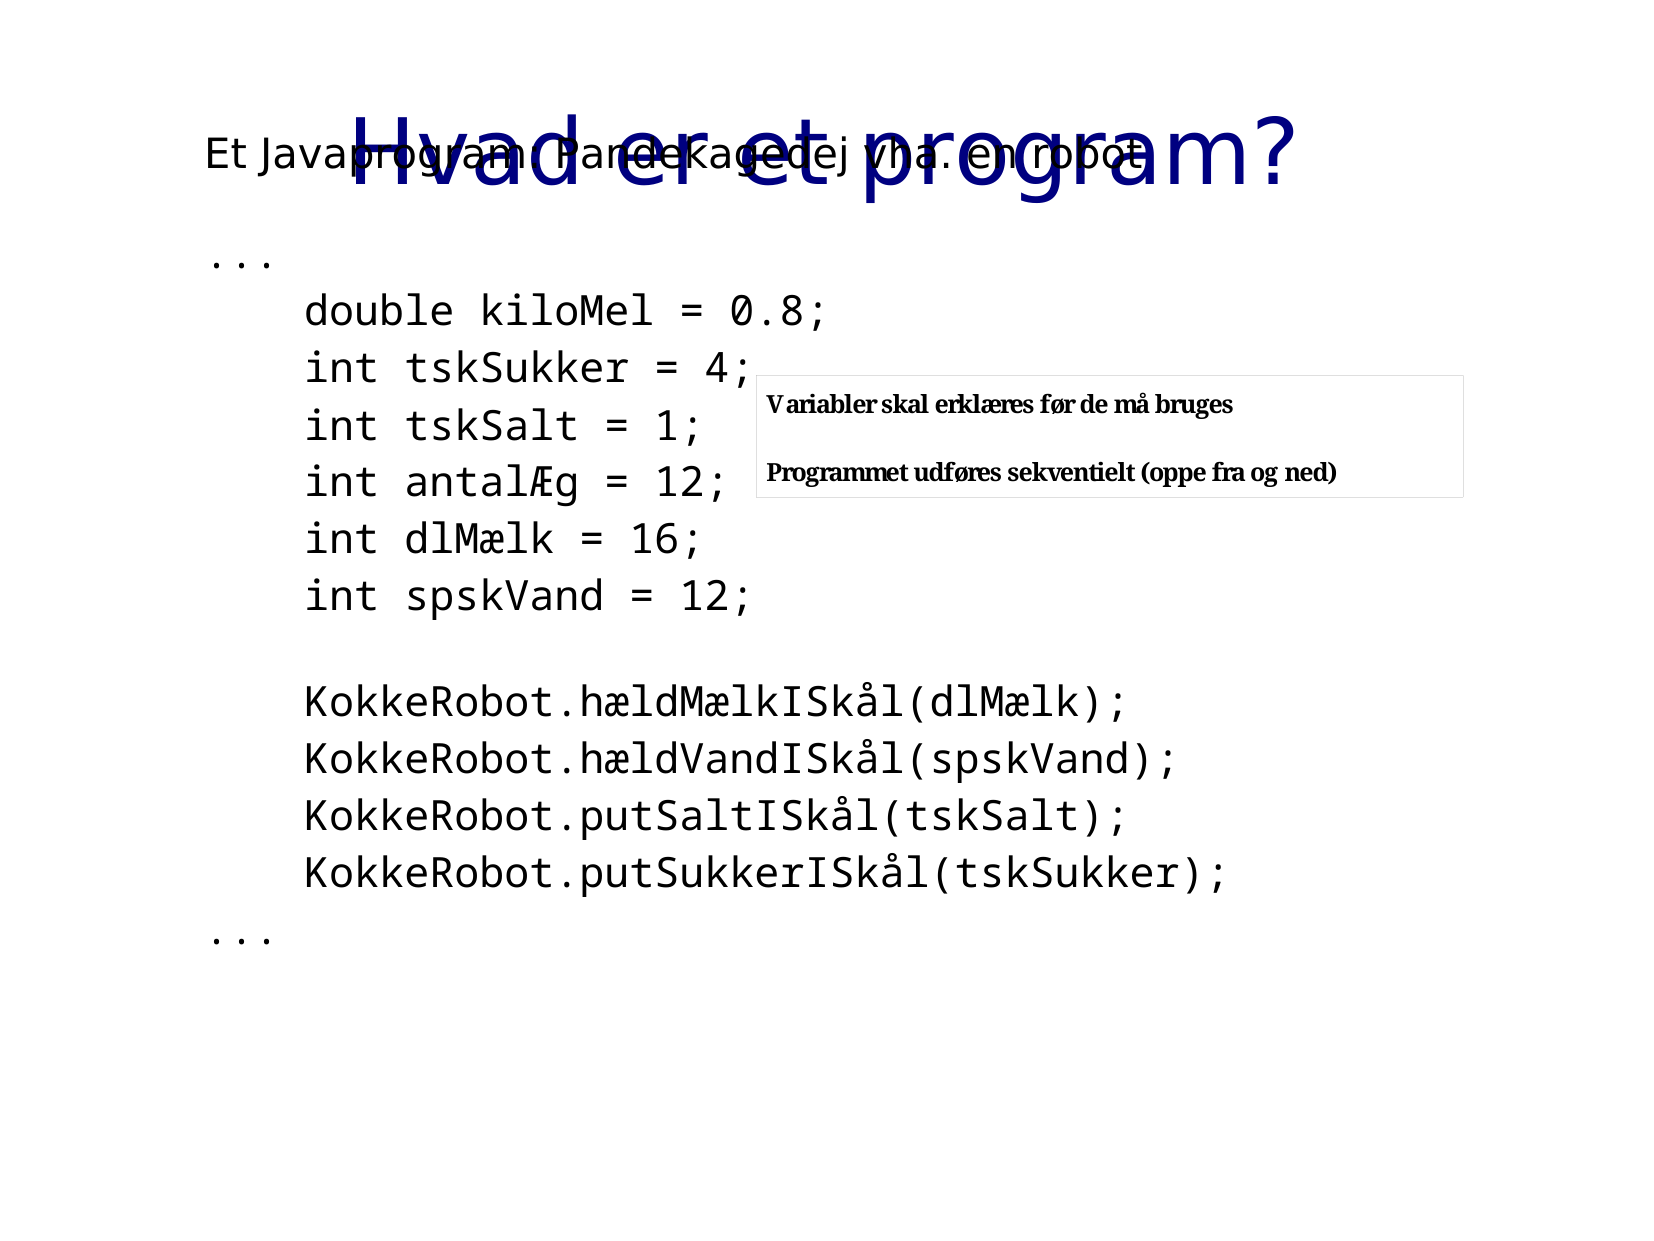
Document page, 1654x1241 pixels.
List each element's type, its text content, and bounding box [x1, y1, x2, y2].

chart [702, 338, 1518, 513]
title Hvad er et program? [30, 49, 1620, 257]
subtitle Et Javaprogram: Pandekagedej vha. en robot ... double kiloMel = 0.8; int tskSukker = 4; int tskSalt = 1; int antalÆg = 12; int dlMælk = 16; int spskVand = 12; KokkeRobot.hældMælkISkål(dlMælk); KokkeRobot.hældVandISkål(spskVand); KokkeRobot.putSaltISkål(tskSalt); KokkeRobot.putSukkerISkål(tskSukker); ... [168, 148, 1446, 1031]
